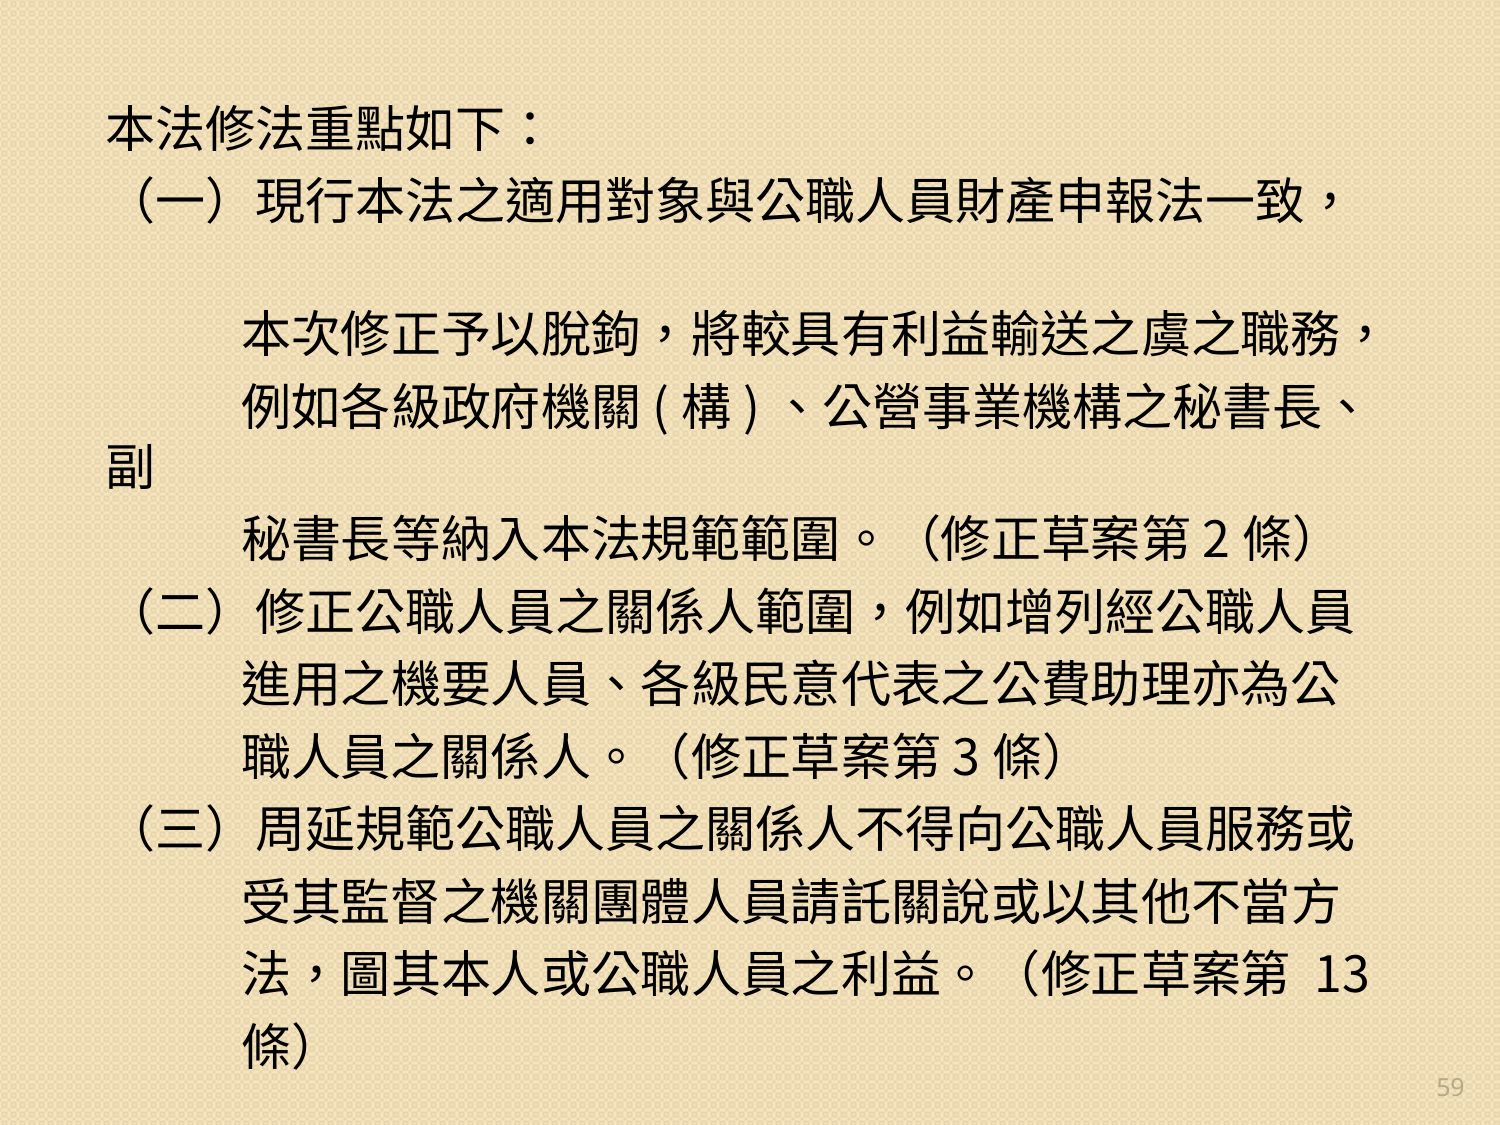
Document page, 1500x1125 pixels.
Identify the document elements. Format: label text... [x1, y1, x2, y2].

slide_number <編號> [1413, 1034, 1488, 1113]
picture [0, 0, 1500, 1125]
list 本法修法重點如下： （一）現行本法之適用對象與公職人員財產申報法一致， 本次修正予以脫鉤，將較具有利益輸送之虞之職務， 例如各級政府機關(構)、公營事業機構之秘書長、副 秘書長等納入本法規範範圍。（修正草案第2條） （二）修正公職人員之關係人範圍，例如增列經公職人員 進用之機要人員、各級民意代表之公費助理亦為公 職人員之關係人。（修正草案第3條） （三）周延規範公職人員之關係人不得向公職人員服務或 受其監督之機關團體人員請託關說或以其他不當方 法，圖其本人或公職人員之利益。（修正草案第 13 條） [76, 90, 1415, 864]
